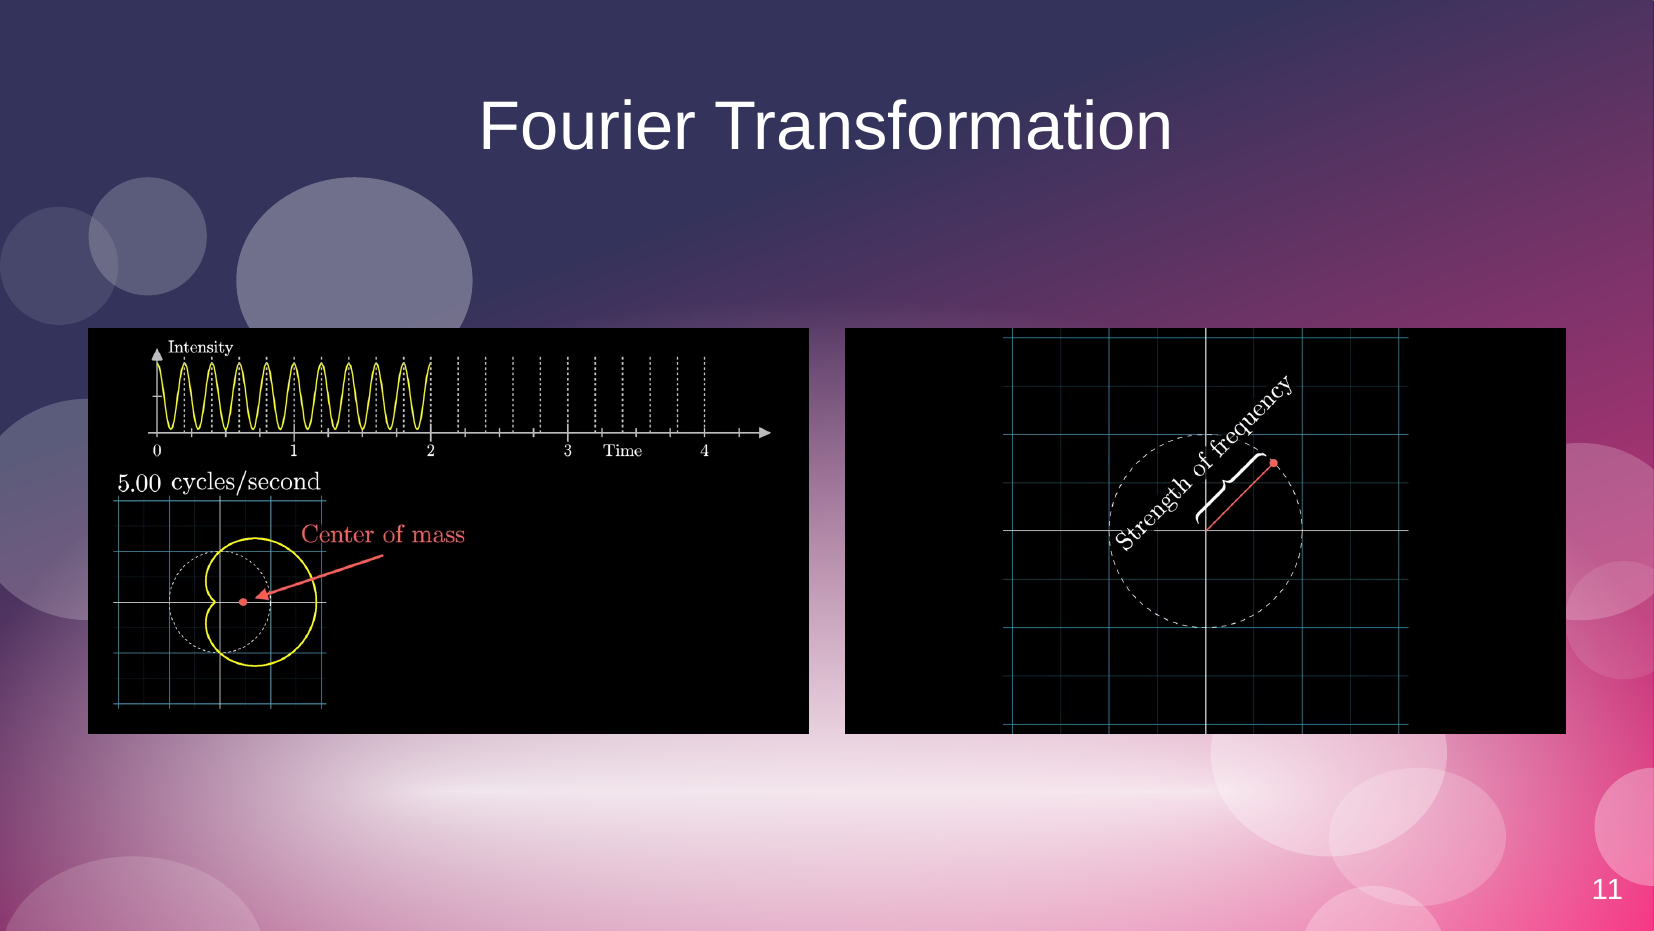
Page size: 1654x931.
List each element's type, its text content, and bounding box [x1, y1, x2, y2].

title Fourier Transformation [88, 44, 1565, 207]
picture [845, 328, 1566, 735]
picture [88, 328, 809, 735]
